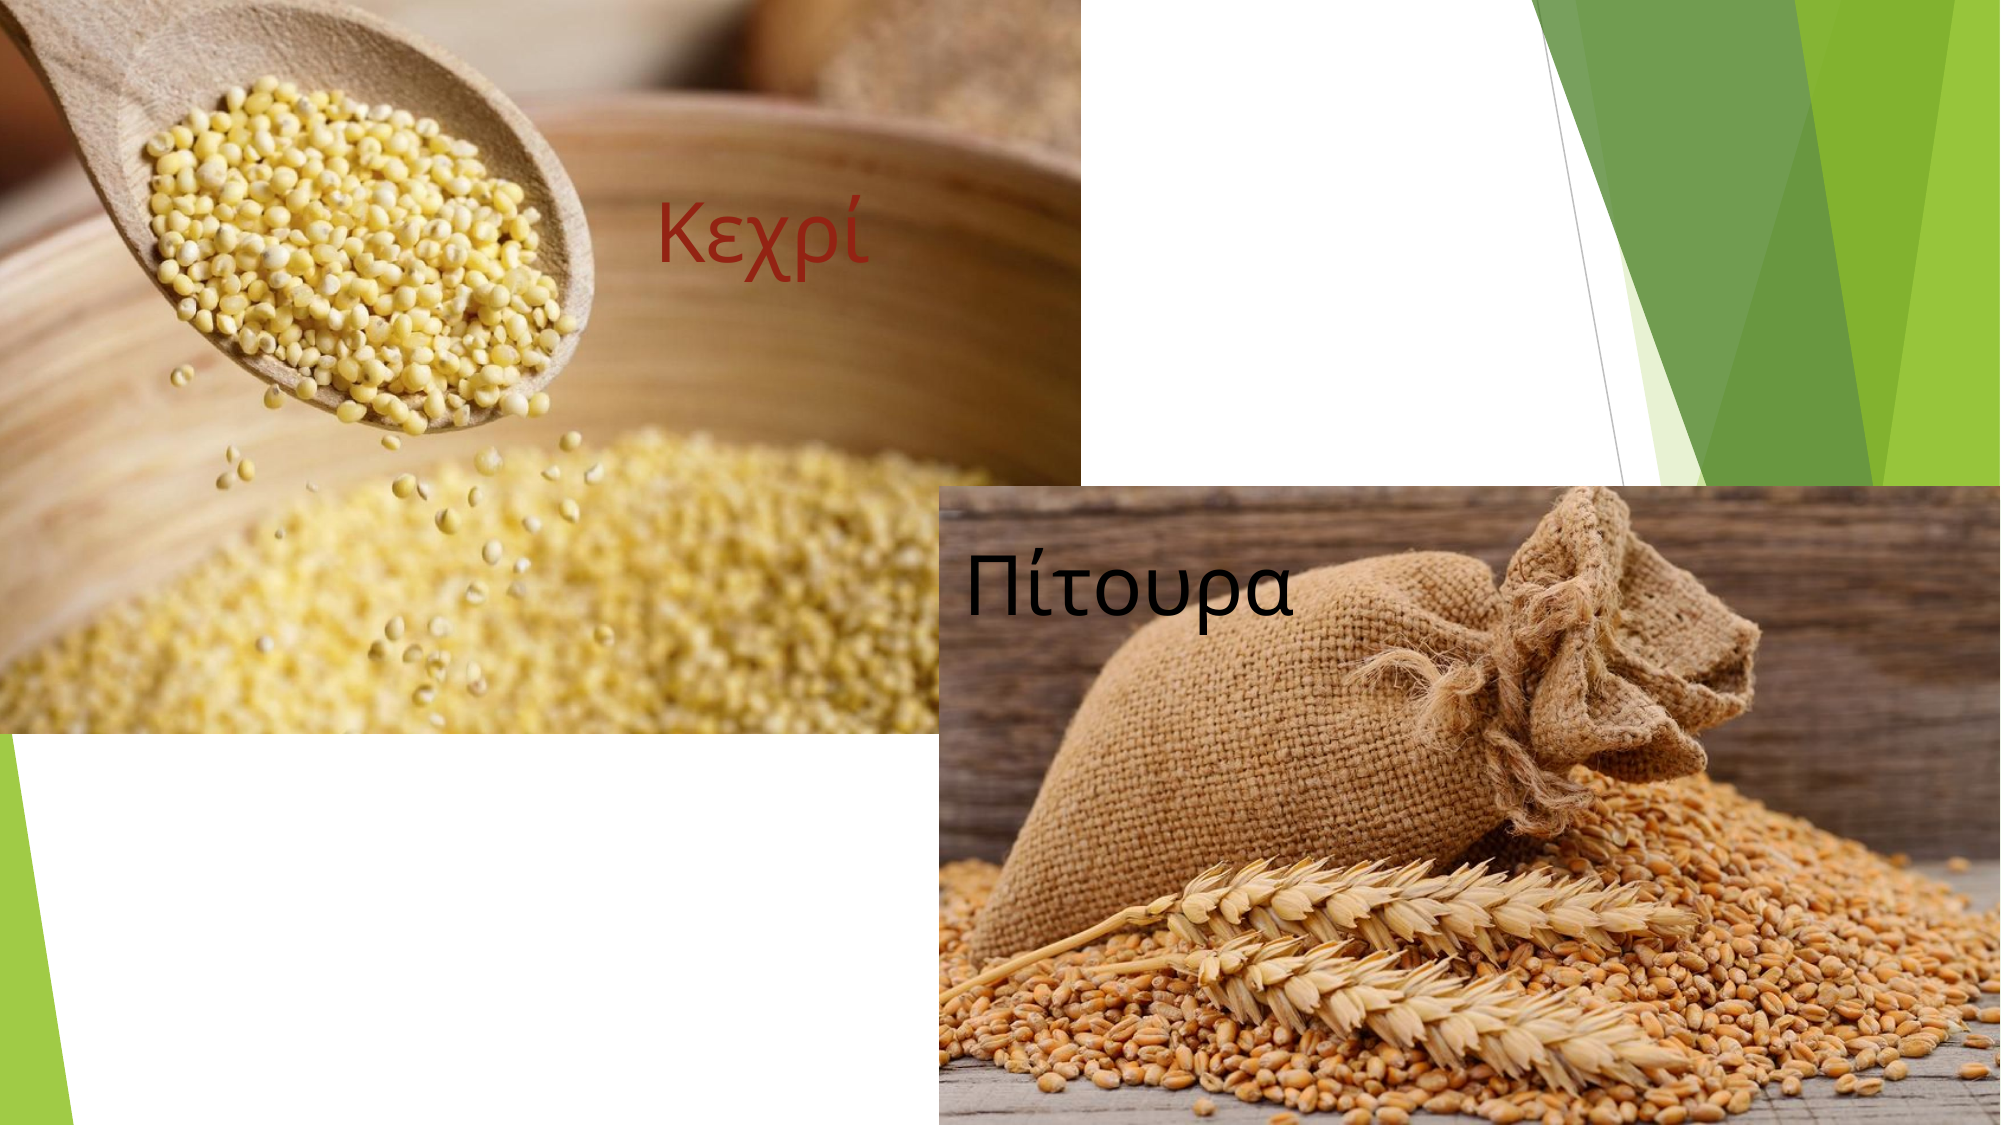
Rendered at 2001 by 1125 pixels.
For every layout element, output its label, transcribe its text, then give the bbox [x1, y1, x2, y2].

text_box Κεχρί [639, 171, 1477, 288]
picture [0, 0, 2000, 1125]
text_box Πίτουρα [949, 524, 1894, 641]
